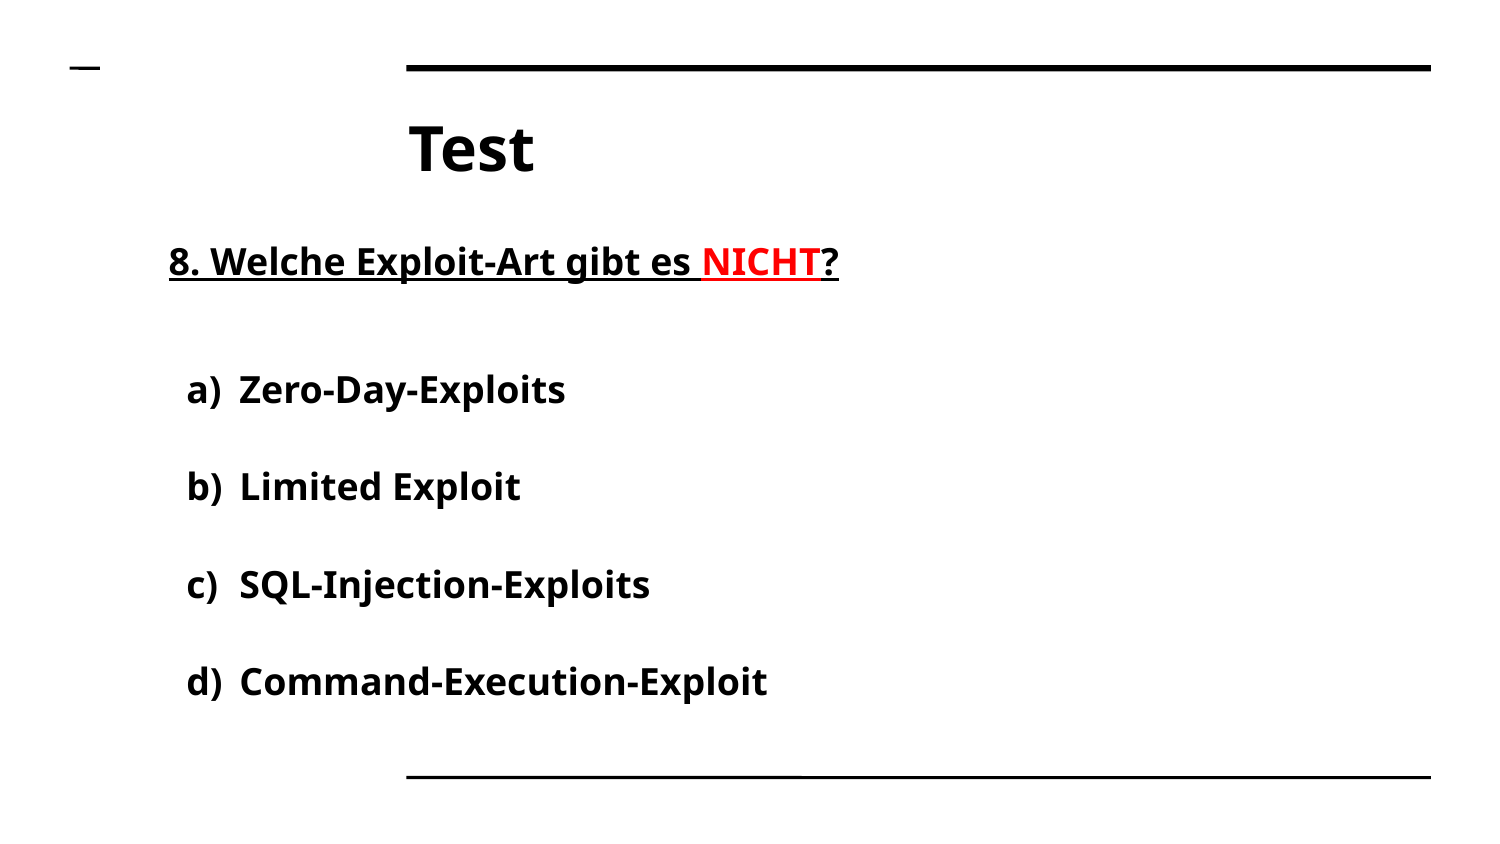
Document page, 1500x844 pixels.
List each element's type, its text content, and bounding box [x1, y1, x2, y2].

list 8. Welche Exploit-Art gibt es NICHT? Zero-Day-Exploits Limited Exploit SQL-Injection-Exploits Command-Execution-Exploit [153, 216, 1477, 709]
title Test [393, 94, 1431, 199]
